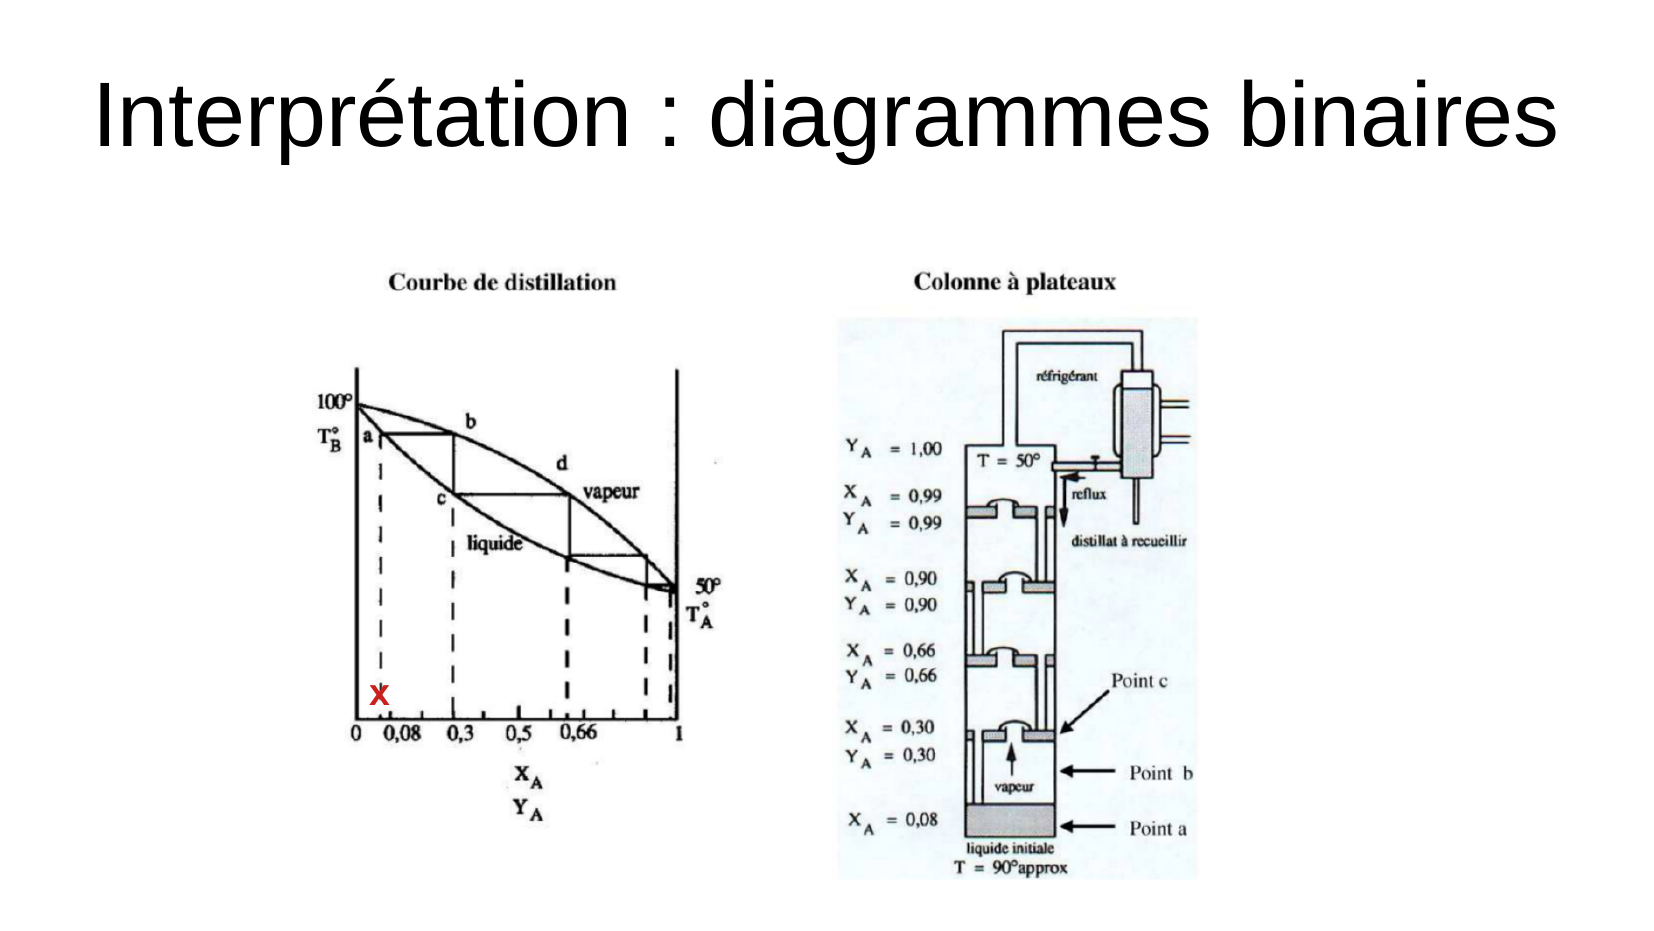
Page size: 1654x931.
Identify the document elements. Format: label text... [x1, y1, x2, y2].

title Interprétation : diagrammes binaires [82, 37, 1571, 193]
picture [263, 247, 1249, 886]
text_box x [354, 663, 405, 721]
